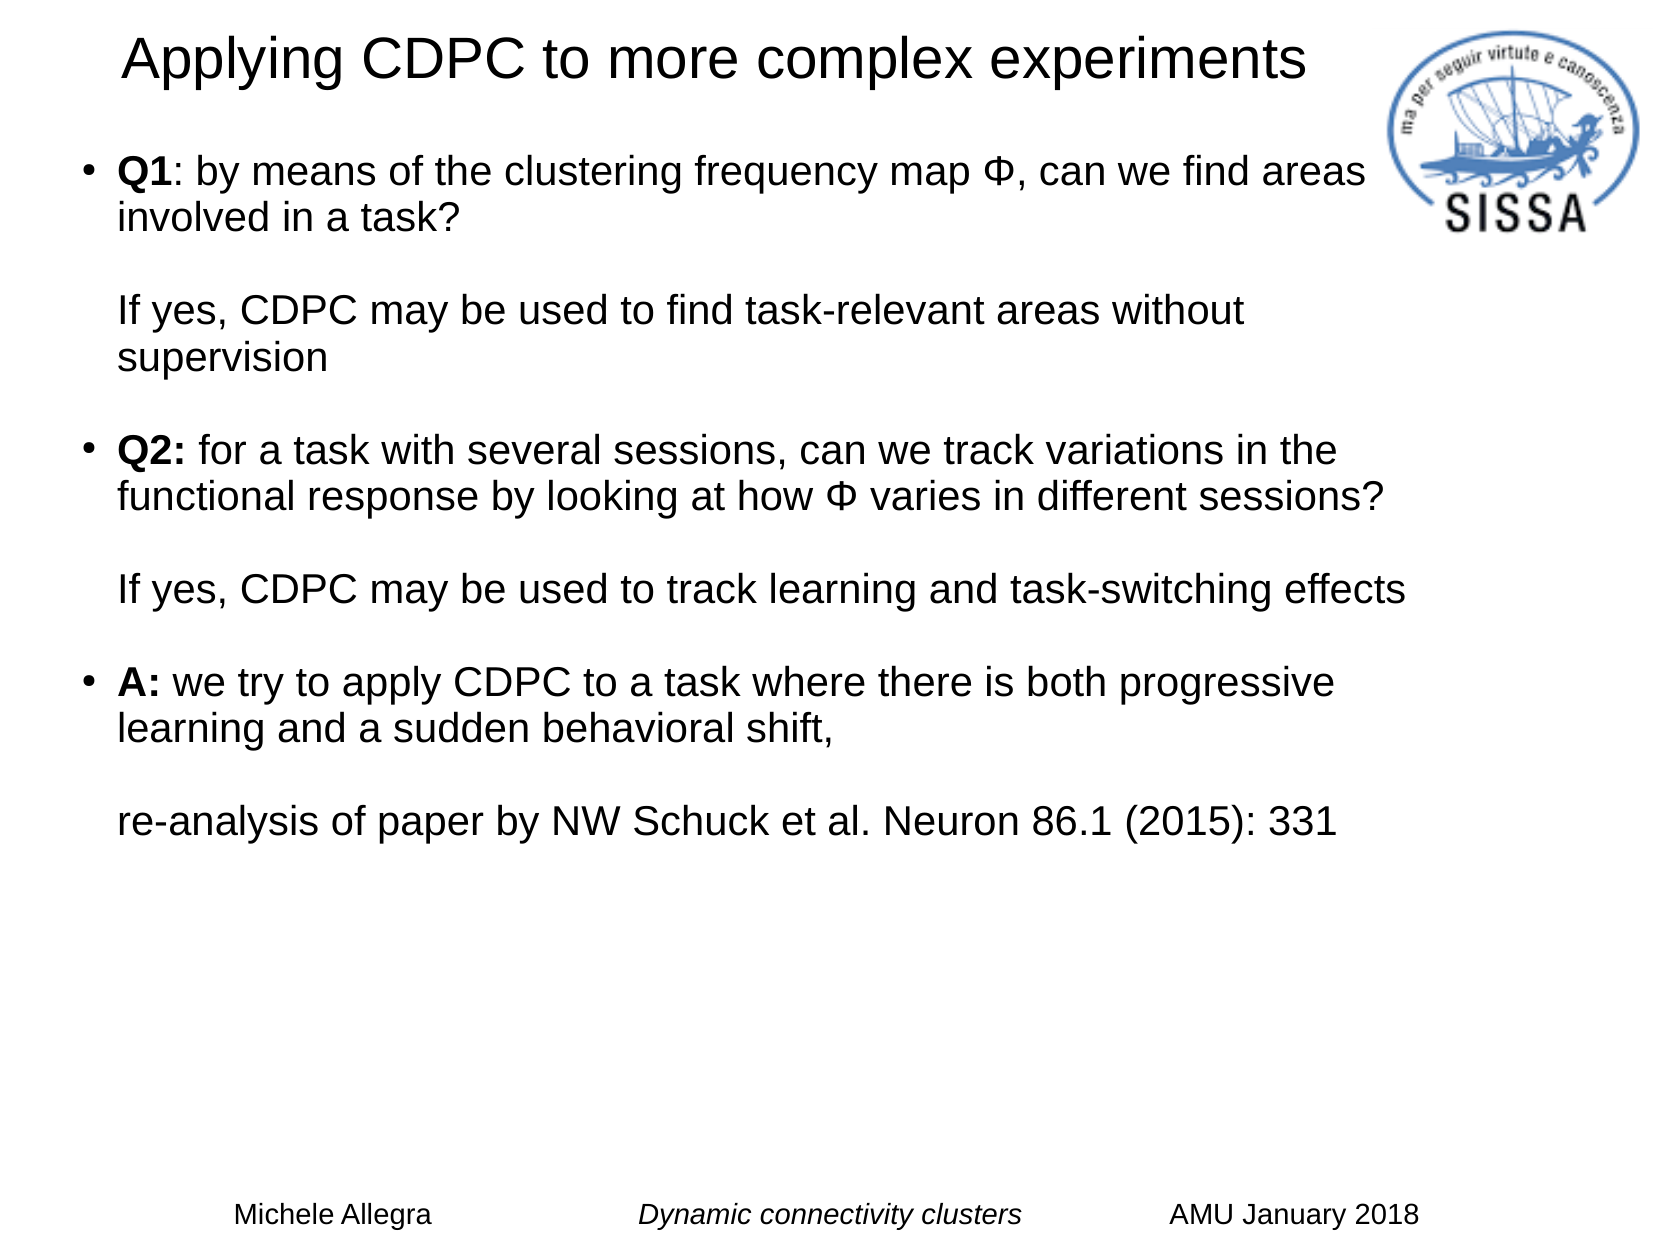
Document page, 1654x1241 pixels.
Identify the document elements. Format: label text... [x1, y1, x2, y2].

title Applying CDPC to more complex experiments [47, 0, 1400, 162]
text_box Q1: by means of the clustering frequency map Φ, can we find areas involved in a task? If yes, CDPC may be used to find task-relevant areas without supervision Q2: for a task with several sessions, can we track variations in the functional response by looking at how Φ varies in different sessions? If yes, CDPC may be used to track learning and task-switching effects A: we try to apply CDPC to a task where there is both progressive learning and a sudden behavioral shift, re-analysis of paper by NW Schuck et al. Neuron 86.1 (2015): 331 [66, 79, 1432, 1111]
picture [1372, 27, 1654, 238]
title Michele Allegra Dynamic connectivity clusters AMU January 2018 [82, 1177, 1572, 1241]
